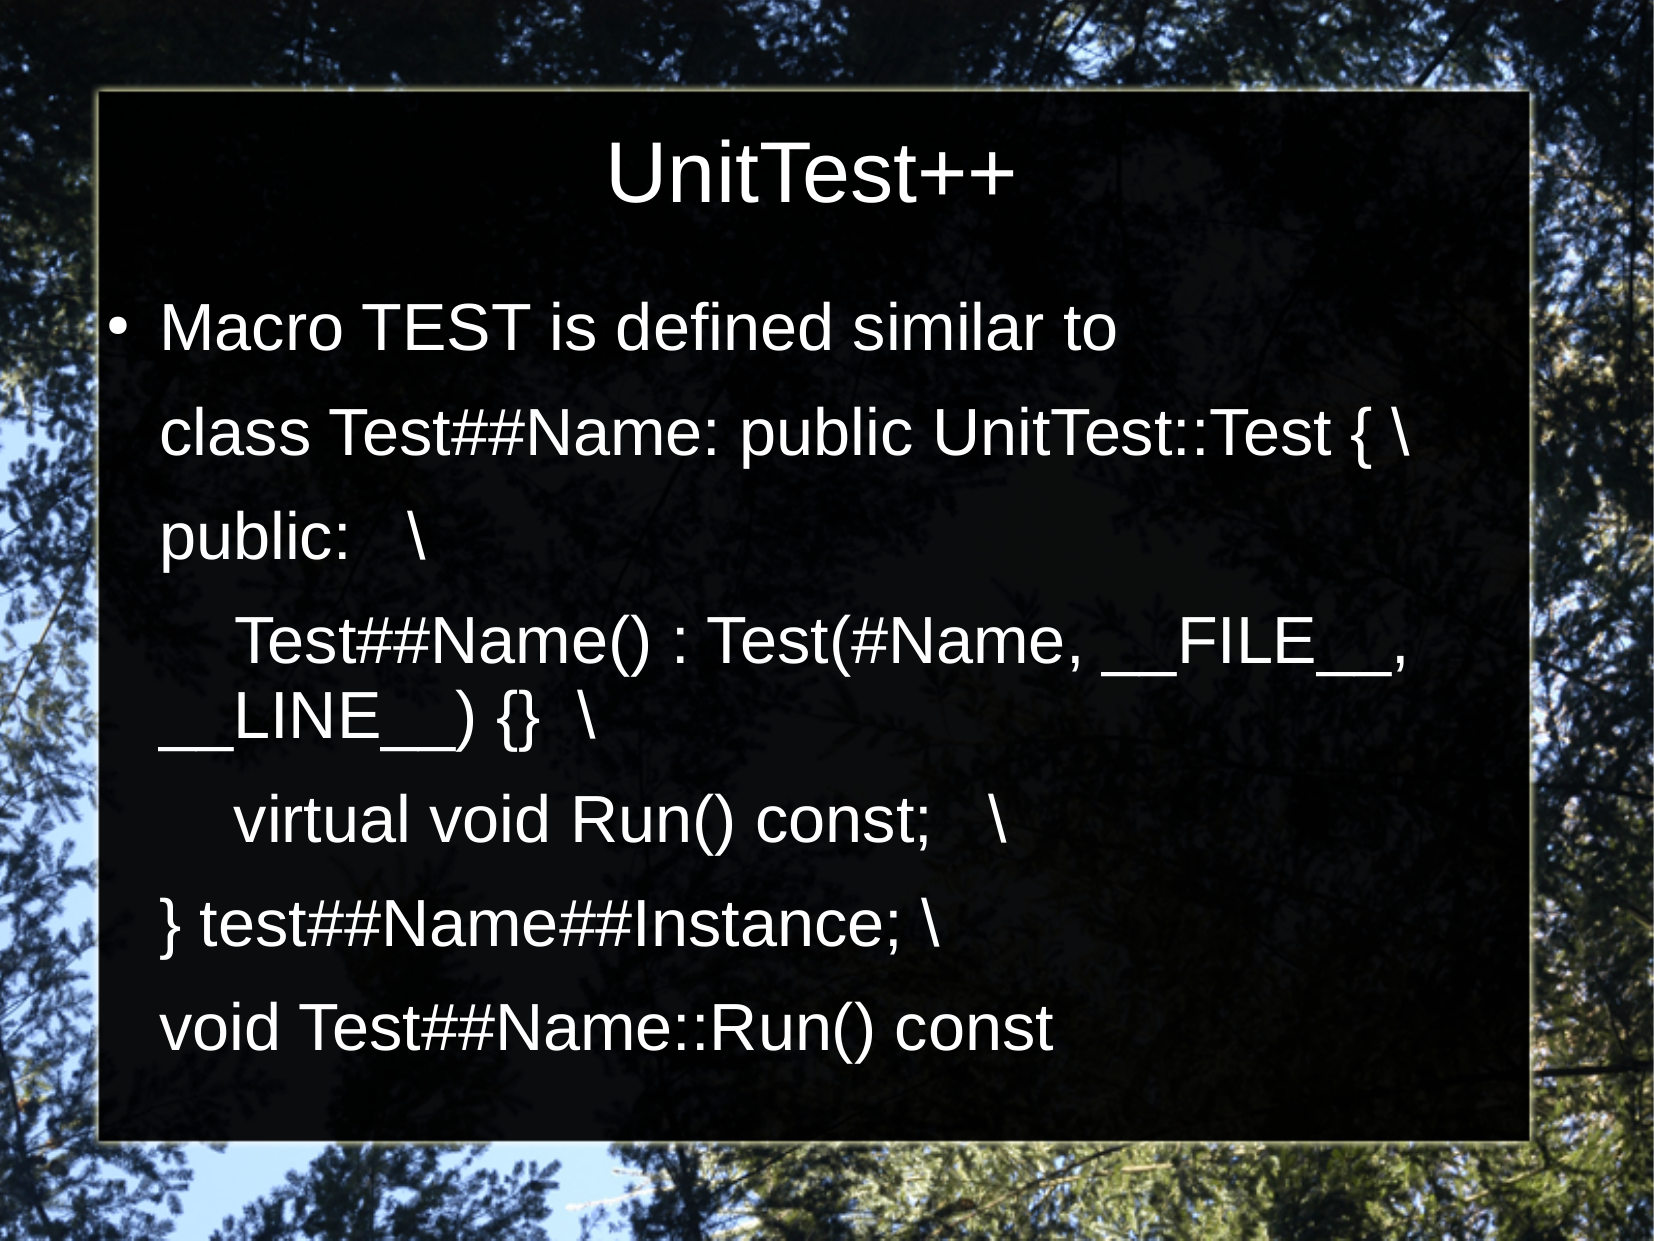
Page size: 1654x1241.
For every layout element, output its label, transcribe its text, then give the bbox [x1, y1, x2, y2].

title UnitTest++ [88, 88, 1536, 257]
picture [0, 0, 1654, 1241]
list Macro TEST is defined similar to class Test##Name: public UnitTest::Test { \ public: \ Test##Name() : Test(#Name, __FILE__, __LINE__) {} \ virtual void Run() const; \ } test##Name##Instance; \ void Test##Name::Run() const [88, 290, 1536, 1109]
